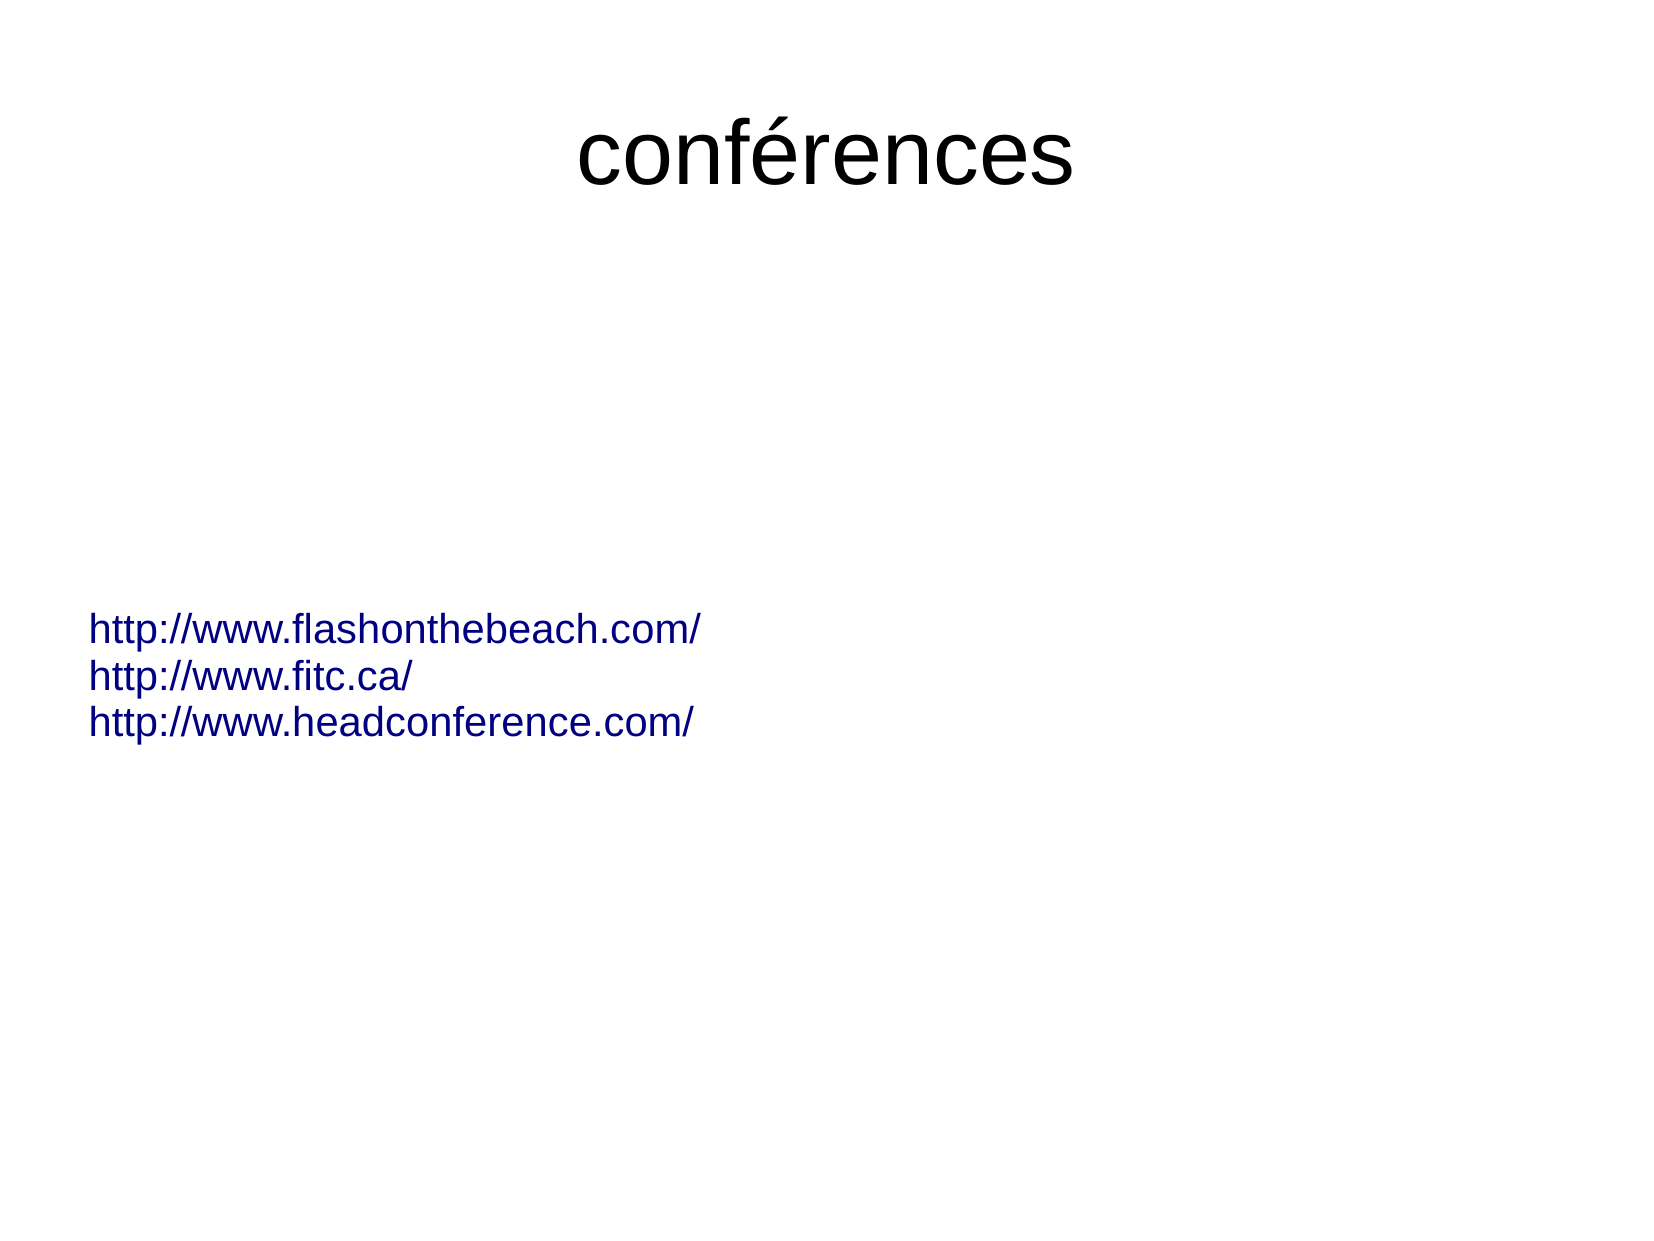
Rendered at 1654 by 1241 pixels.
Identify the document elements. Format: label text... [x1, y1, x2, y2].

title conférences [82, 49, 1571, 257]
subtitle http://www.flashonthebeach.com/ http://www.fitc.ca/ http://www.headconference.com/ [88, 206, 1577, 1192]
